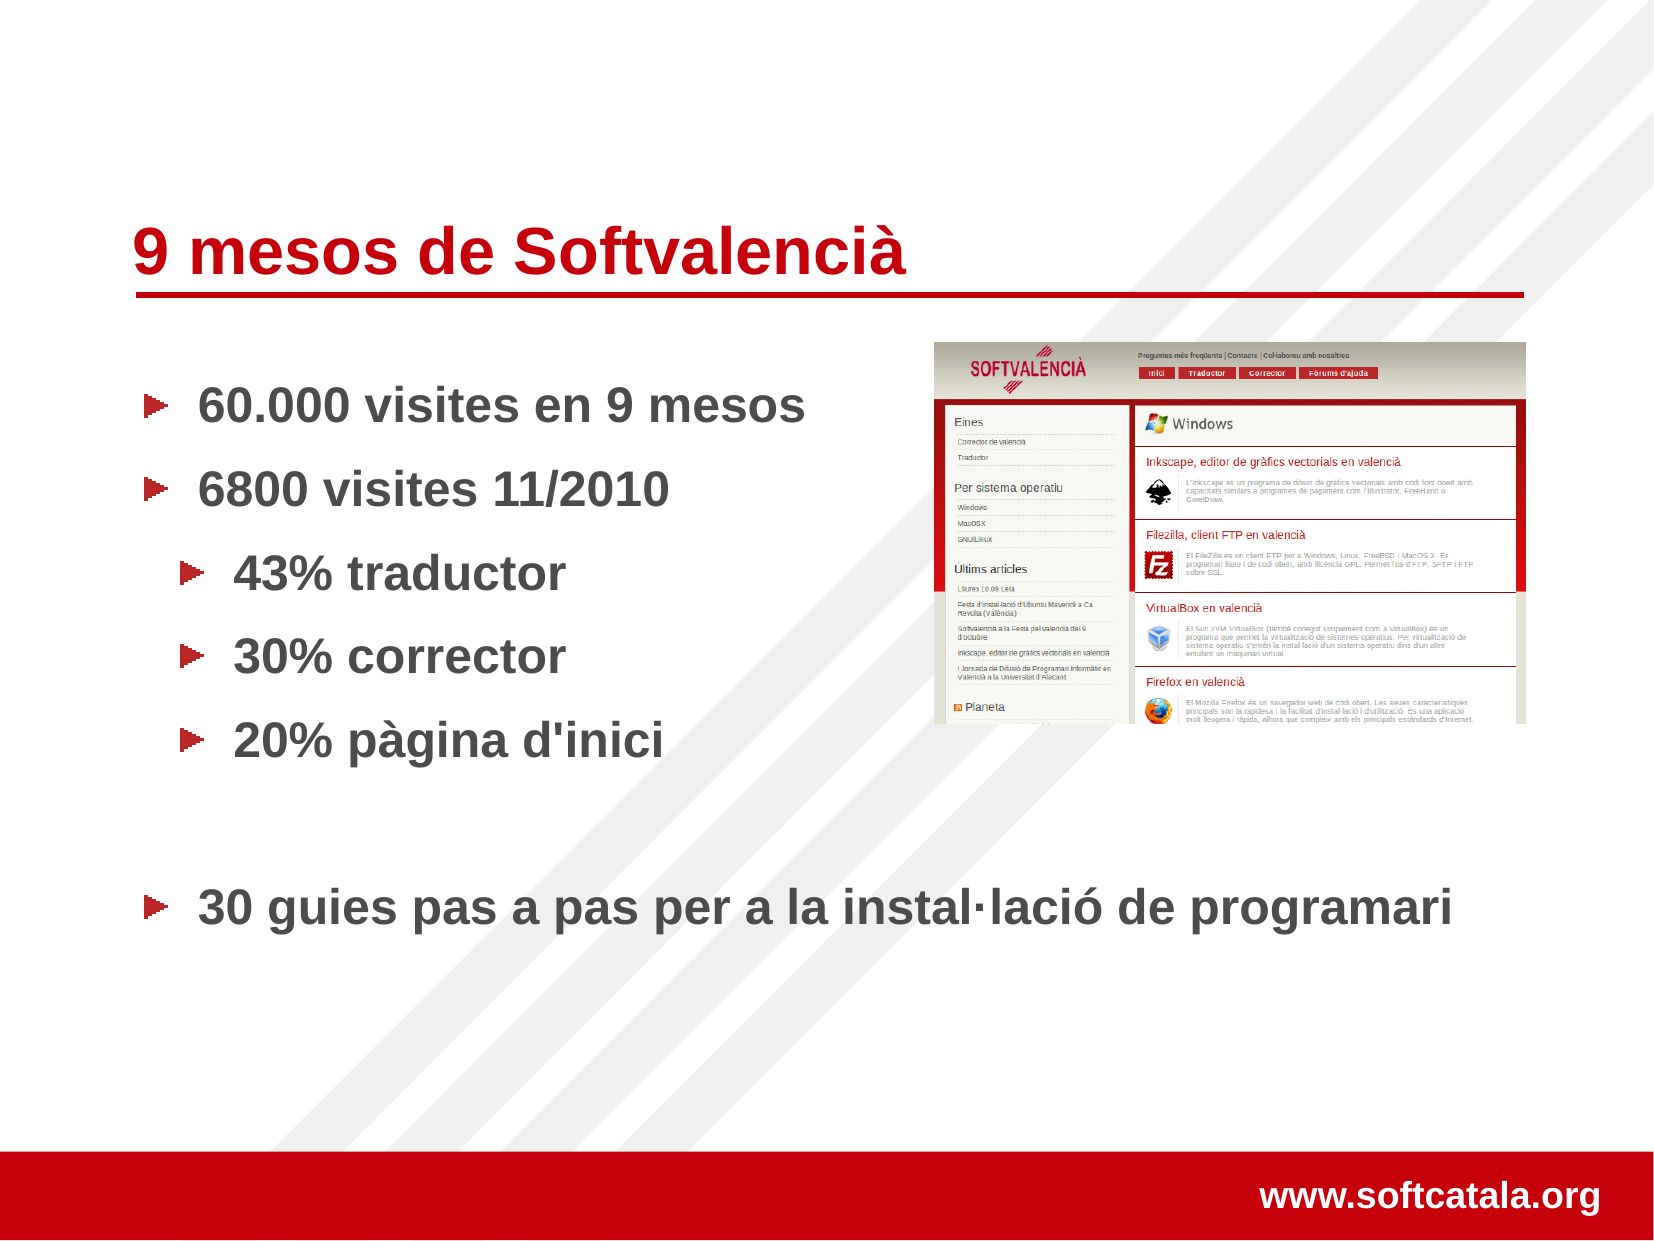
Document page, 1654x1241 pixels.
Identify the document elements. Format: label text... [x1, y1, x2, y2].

text_box 9 mesos de Softvalencià [118, 206, 1501, 297]
picture [0, 0, 1654, 1151]
text_box 60.000 visites en 9 mesos 6800 visites 11/2010 43% traductor 30% corrector 20% pàgina d'inici 30 guies pas a pas per a la instal·lació de programari [129, 342, 1548, 915]
text_box www.softcatala.org [0, 1151, 1654, 1241]
